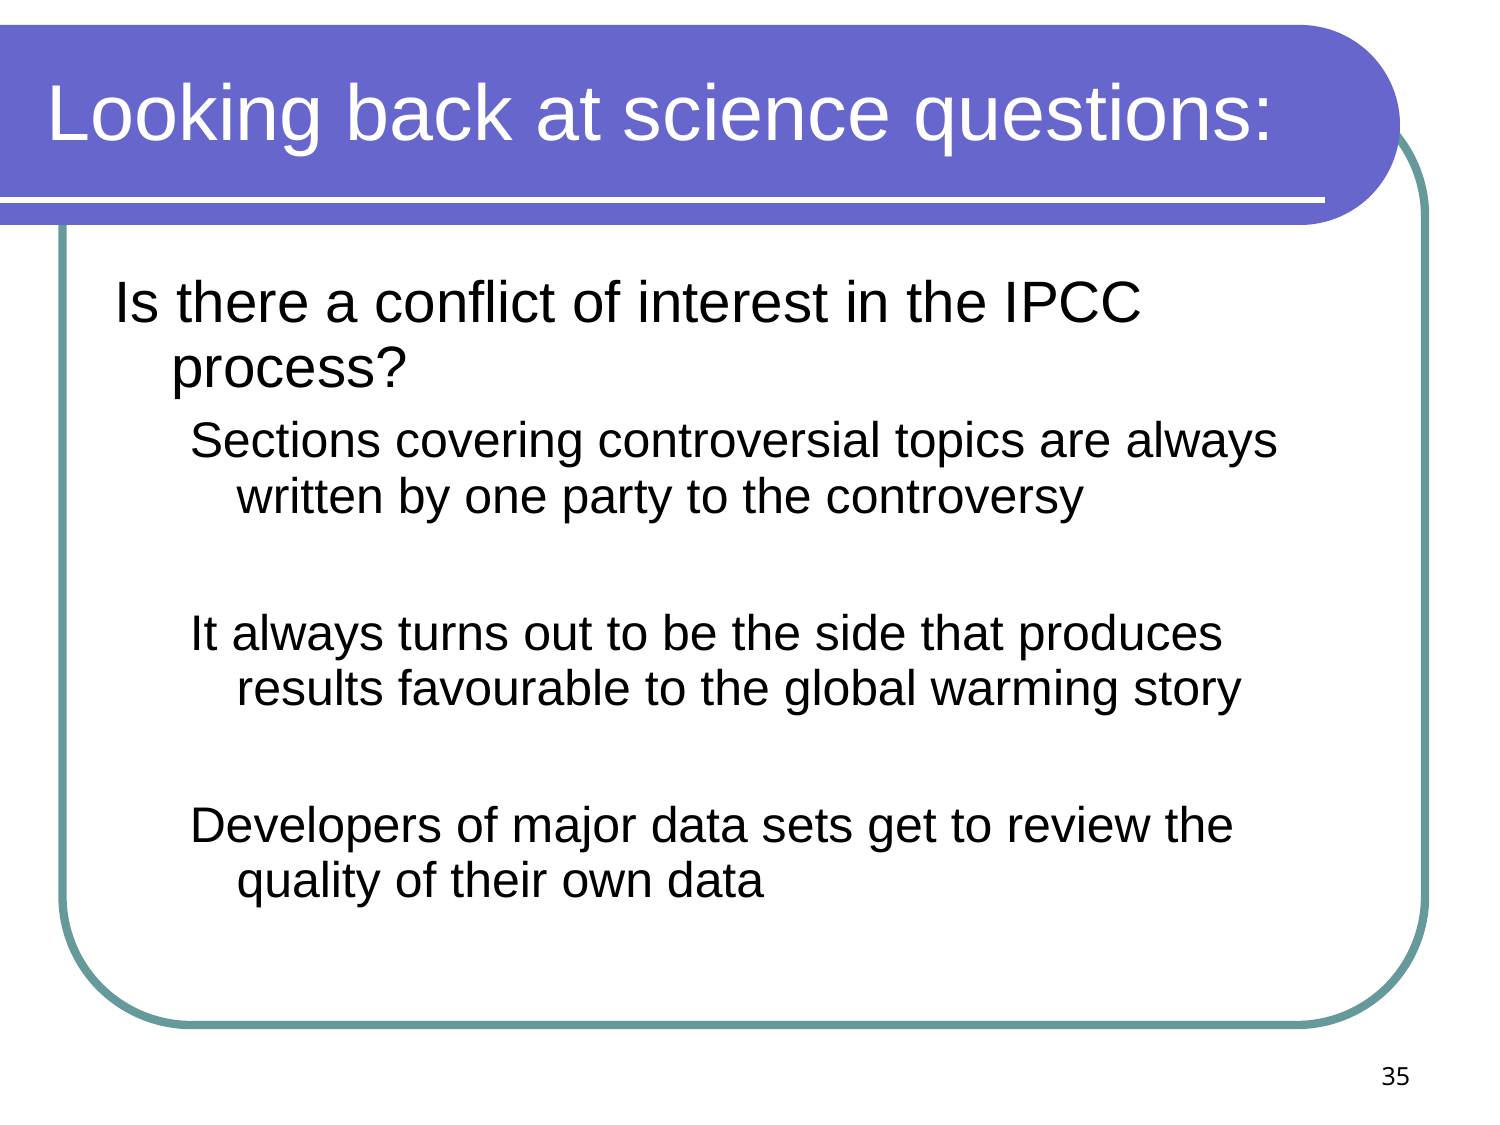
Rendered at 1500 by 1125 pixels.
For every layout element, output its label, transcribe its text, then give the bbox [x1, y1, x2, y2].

list Is there a conflict of interest in the IPCC process? Sections covering controversial topics are always written by one party to the controversy It always turns out to be the side that produces results favourable to the global warming story Developers of major data sets get to review the quality of their own data [99, 262, 1401, 988]
title Looking back at science questions: [31, 37, 1347, 188]
